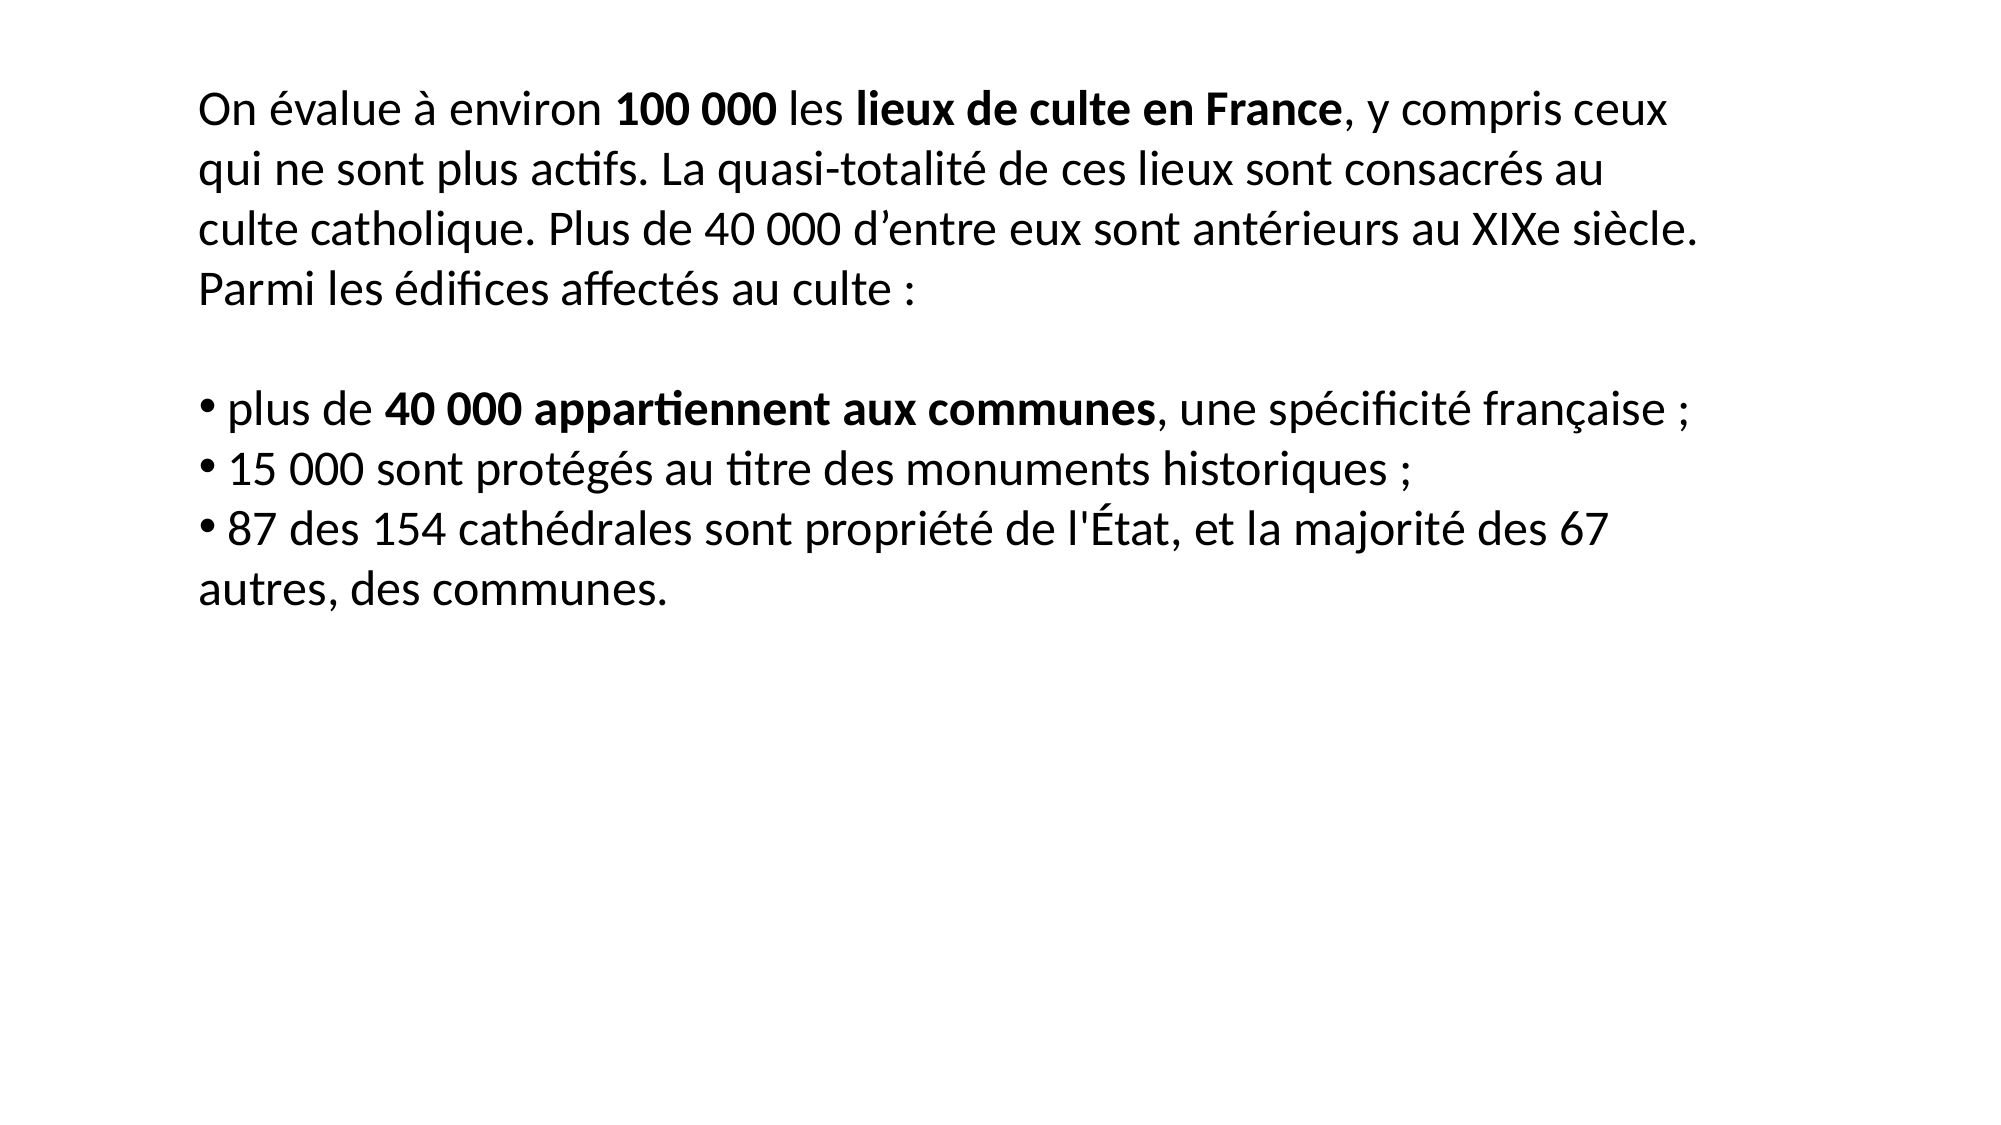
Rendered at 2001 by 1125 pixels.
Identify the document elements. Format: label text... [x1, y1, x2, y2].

text_box On évalue à environ 100 000 les lieux de culte en France, y compris ceux qui ne sont plus actifs. La quasi-totalité de ces lieux sont consacrés au culte catholique. Plus de 40 000 d’entre eux sont antérieurs au XIXe siècle. Parmi les édifices affectés au culte : plus de 40 000 appartiennent aux communes, une spécificité française ; 15 000 sont protégés au titre des monuments historiques ; 87 des 154 cathédrales sont propriété de l'État, et la majorité des 67 autres, des communes. [184, 67, 1722, 629]
